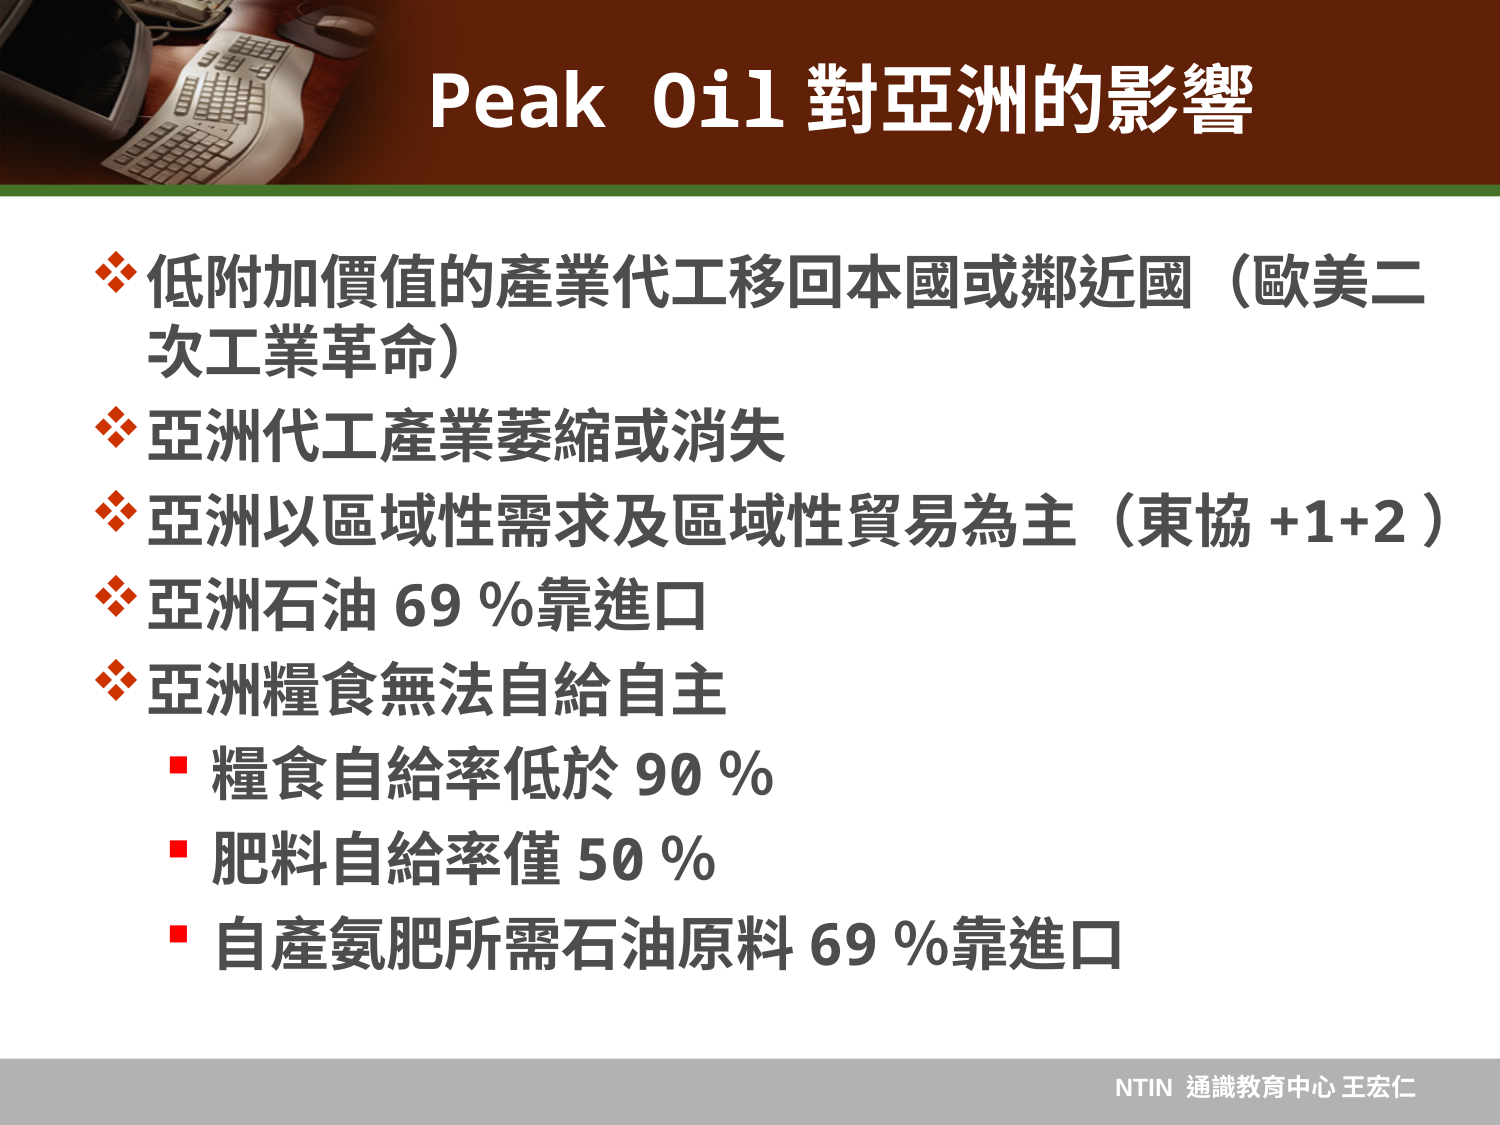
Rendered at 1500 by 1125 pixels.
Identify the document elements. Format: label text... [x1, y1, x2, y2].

title Peak Oil對亞洲的影響 [412, 45, 1500, 138]
list 低附加價值的產業代工移回本國或鄰近國（歐美二次工業革命） 亞洲代工產業萎縮或消失 亞洲以區域性需求及區域性貿易為主（東協+1+2） 亞洲石油69％靠進口 亞洲糧食無法自給自主 糧食自給率低於90％ 肥料自給率僅50％ 自產氨肥所需石油原料69％靠進口 [75, 237, 1500, 1038]
text_box NTIN 通識教育中心 王宏仁 [962, 1063, 1438, 1114]
picture [0, 0, 1500, 184]
